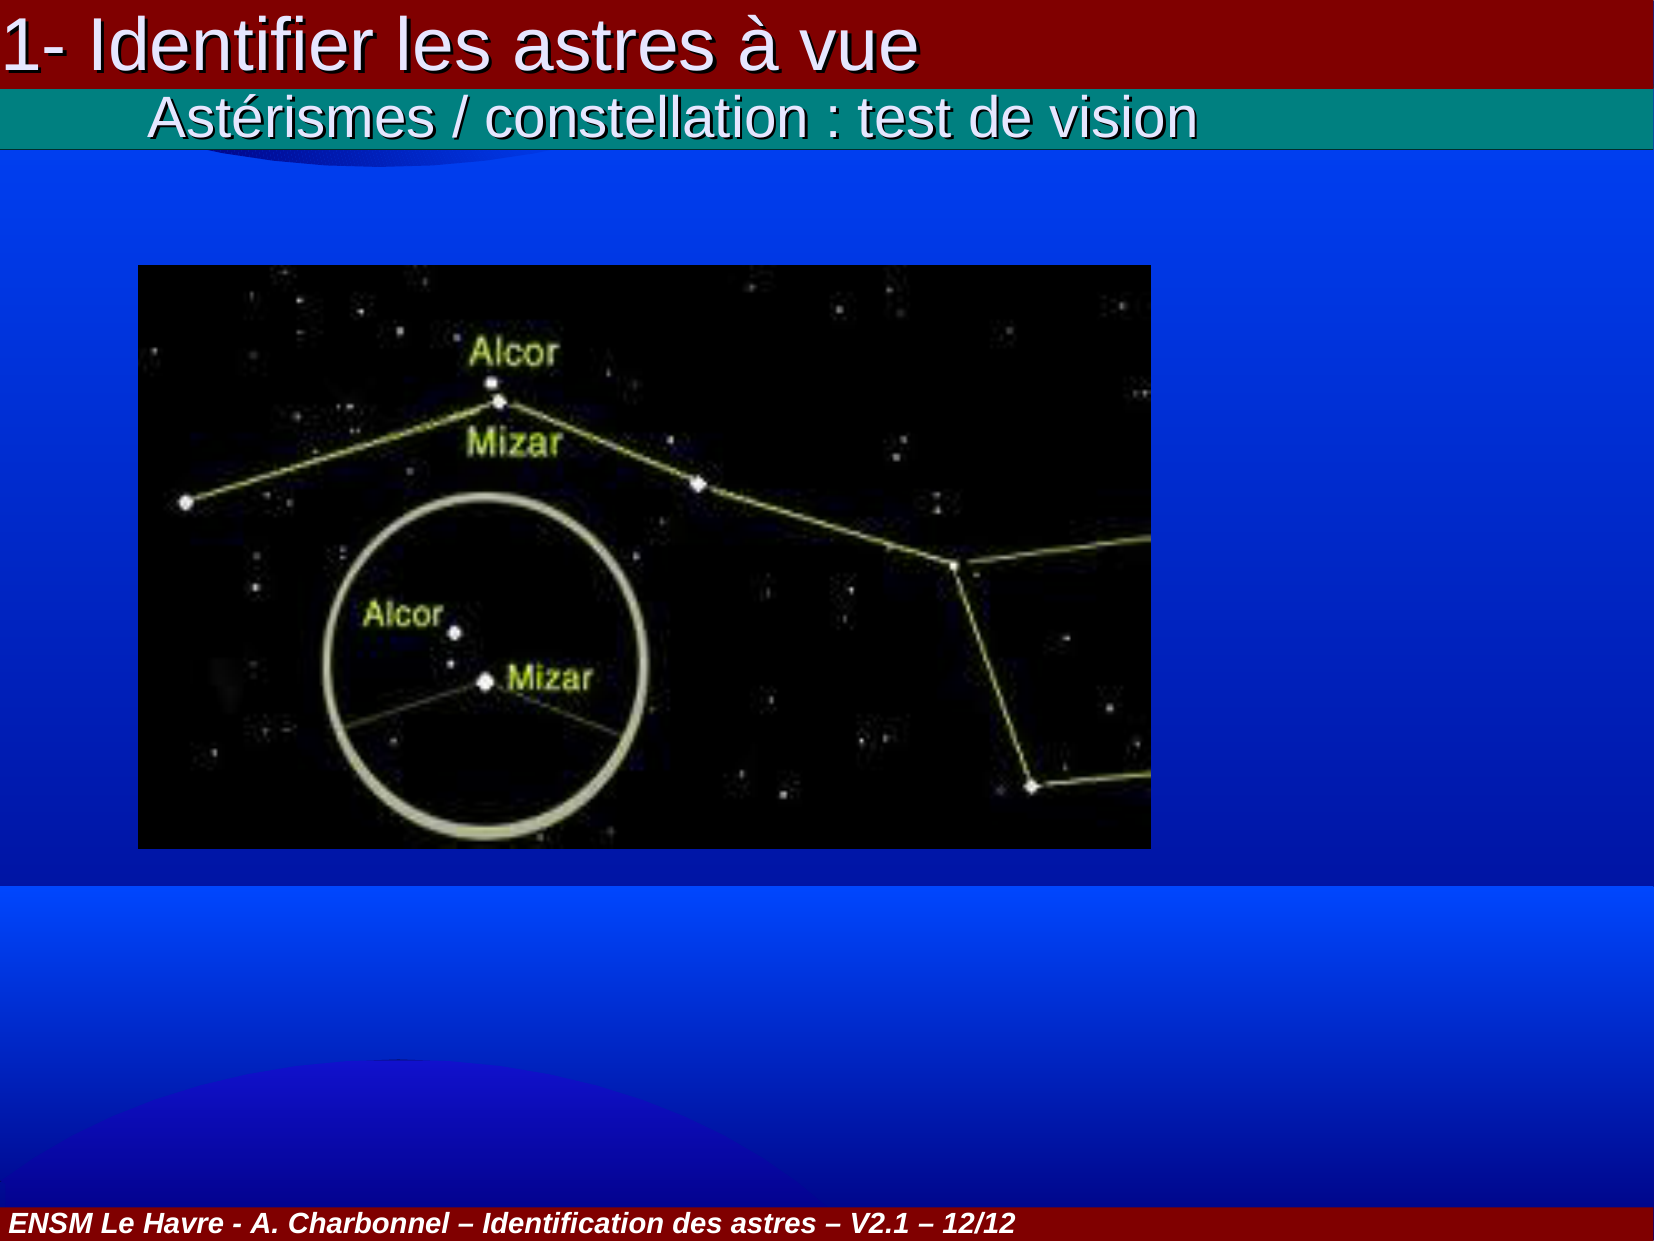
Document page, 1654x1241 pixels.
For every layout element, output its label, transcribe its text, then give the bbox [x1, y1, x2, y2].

title Astérismes / constellation : test de vision [0, 89, 1654, 150]
text_box ENSM Le Havre - A. Charbonnel – Identification des astres – V2.1 – 12/12 [0, 1207, 1654, 1241]
title 1- Identifier les astres à vue [0, 0, 1654, 89]
picture [138, 265, 1151, 849]
